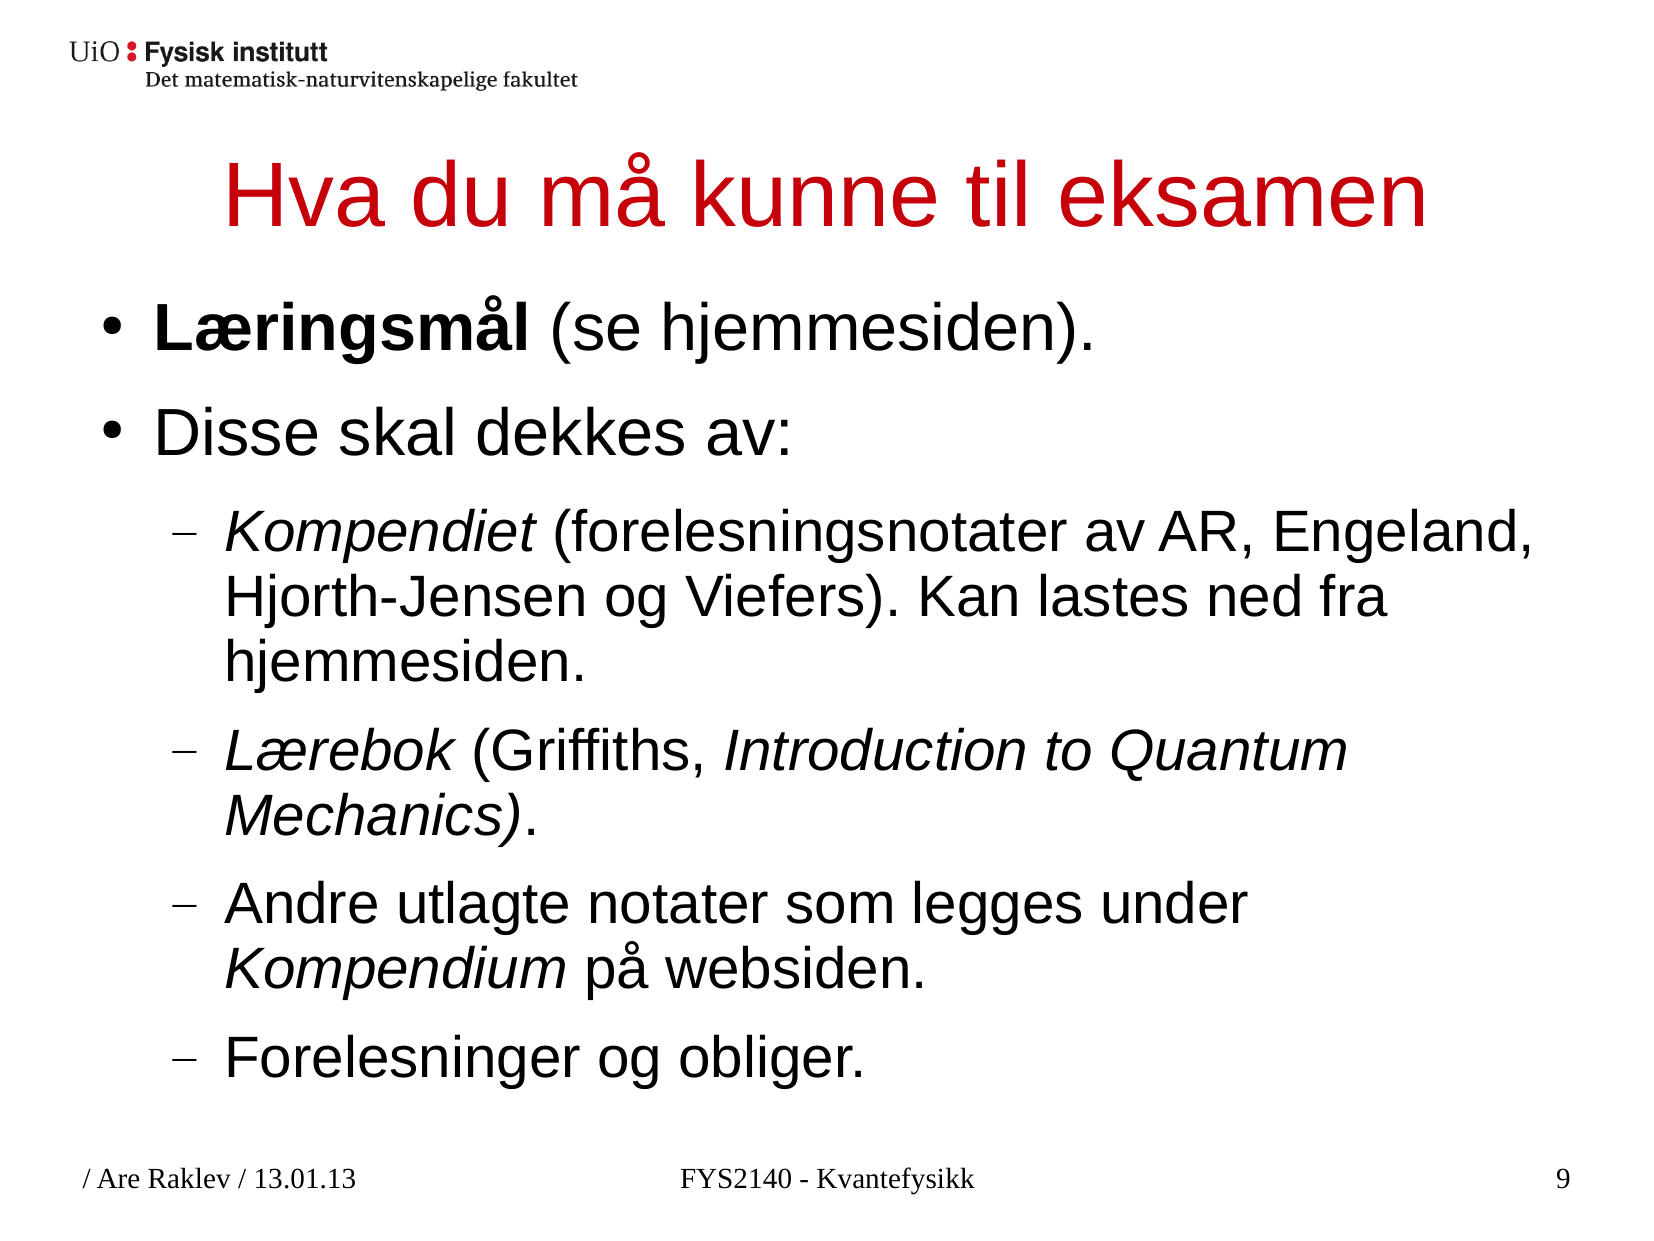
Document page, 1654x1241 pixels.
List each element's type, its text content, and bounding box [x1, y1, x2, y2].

title Hva du må kunne til eksamen [82, 90, 1571, 290]
picture [68, 37, 581, 93]
list Læringsmål (se hjemmesiden). Disse skal dekkes av: Kompendiet (forelesningsnotater av AR, Engeland, Hjorth-Jensen og Viefers). Kan lastes ned fra hjemmesiden. Lærebok (Griffiths, Introduction to Quantum Mechanics). Andre utlagte notater som legges under Kompendium på websiden. Forelesninger og obliger. [82, 290, 1571, 1094]
